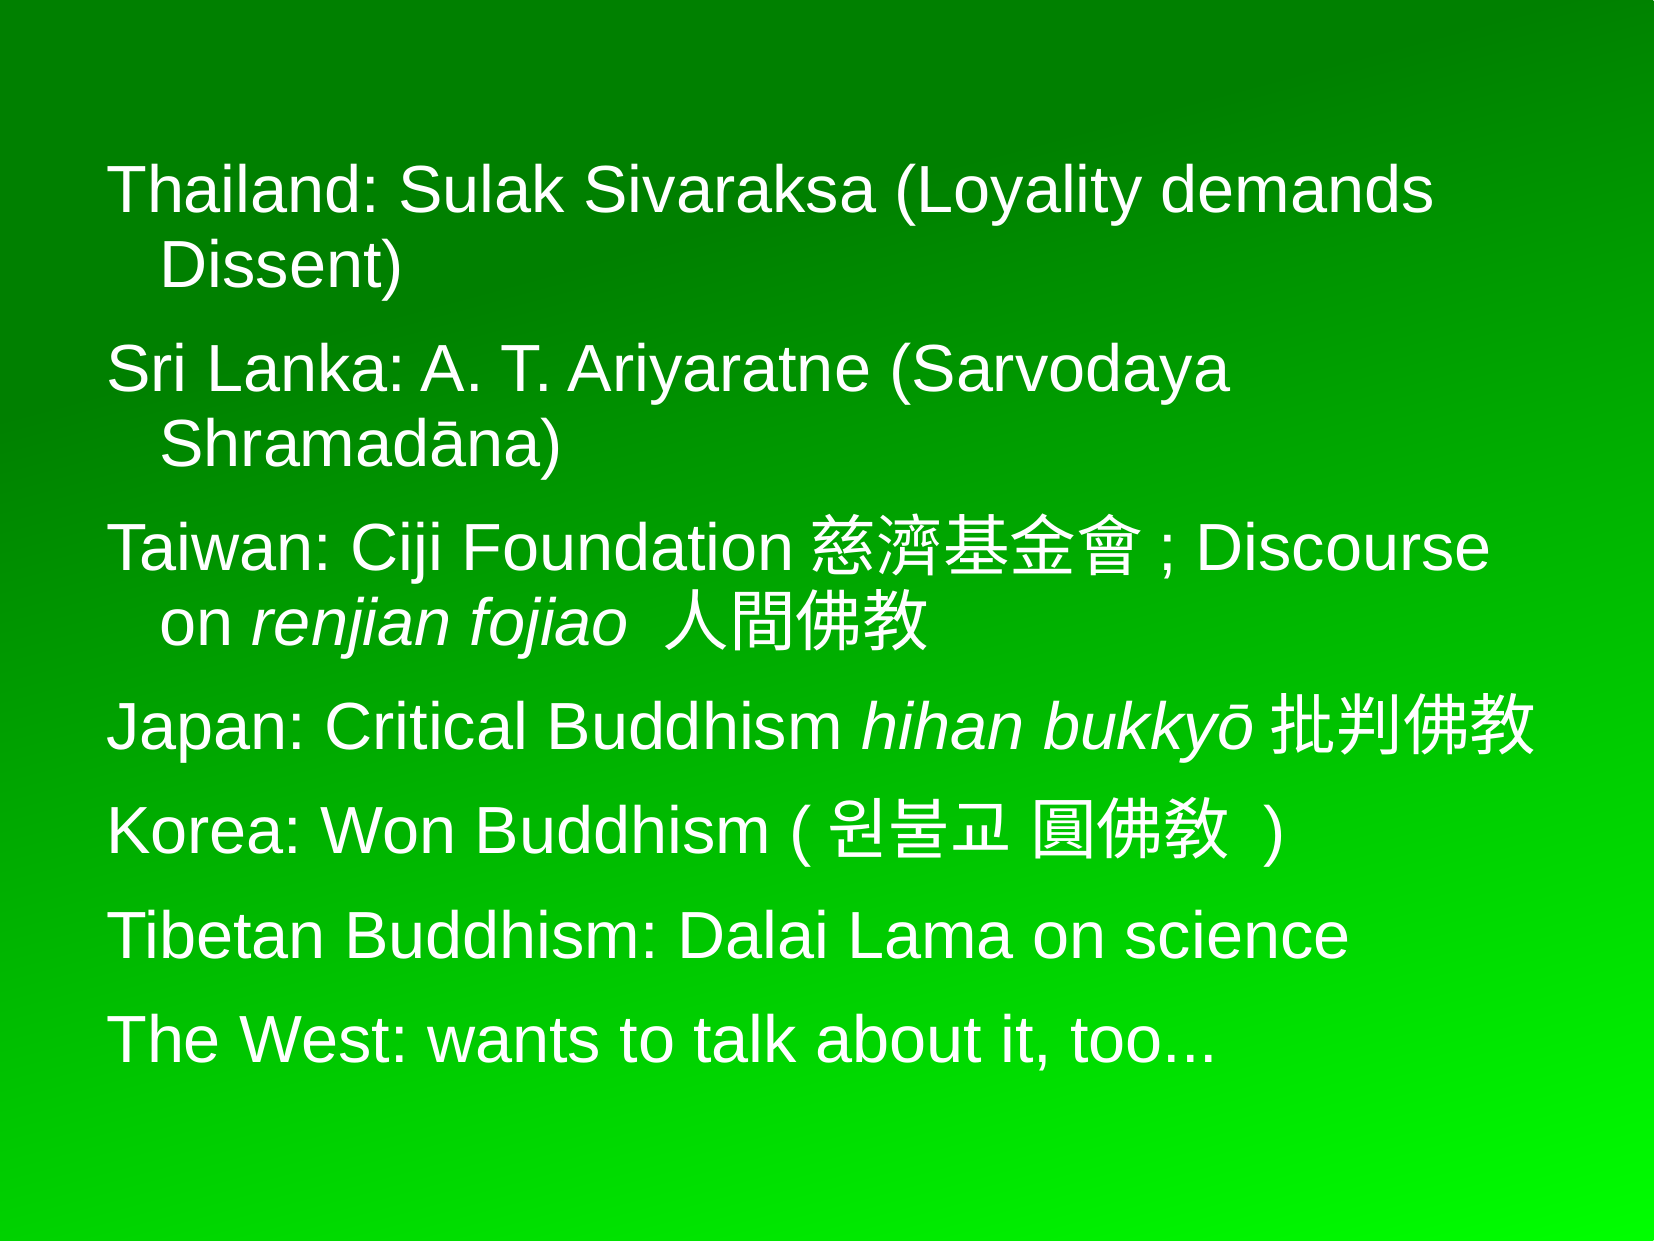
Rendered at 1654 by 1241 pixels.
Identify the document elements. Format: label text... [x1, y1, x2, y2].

list Thailand: Sulak Sivaraksa (Loyality demands Dissent) Sri Lanka: A. T. Ariyaratne (Sarvodaya Shramadāna) Taiwan: Ciji Foundation慈濟基金會; Discourse on renjian fojiao 人間佛教 Japan: Critical Buddhism hihan bukkyō批判佛教 Korea: Won Buddhism (원불교 圓佛敎 ) Tibetan Buddhism: Dalai Lama on science The West: wants to talk about it, too... [88, 151, 1577, 1152]
